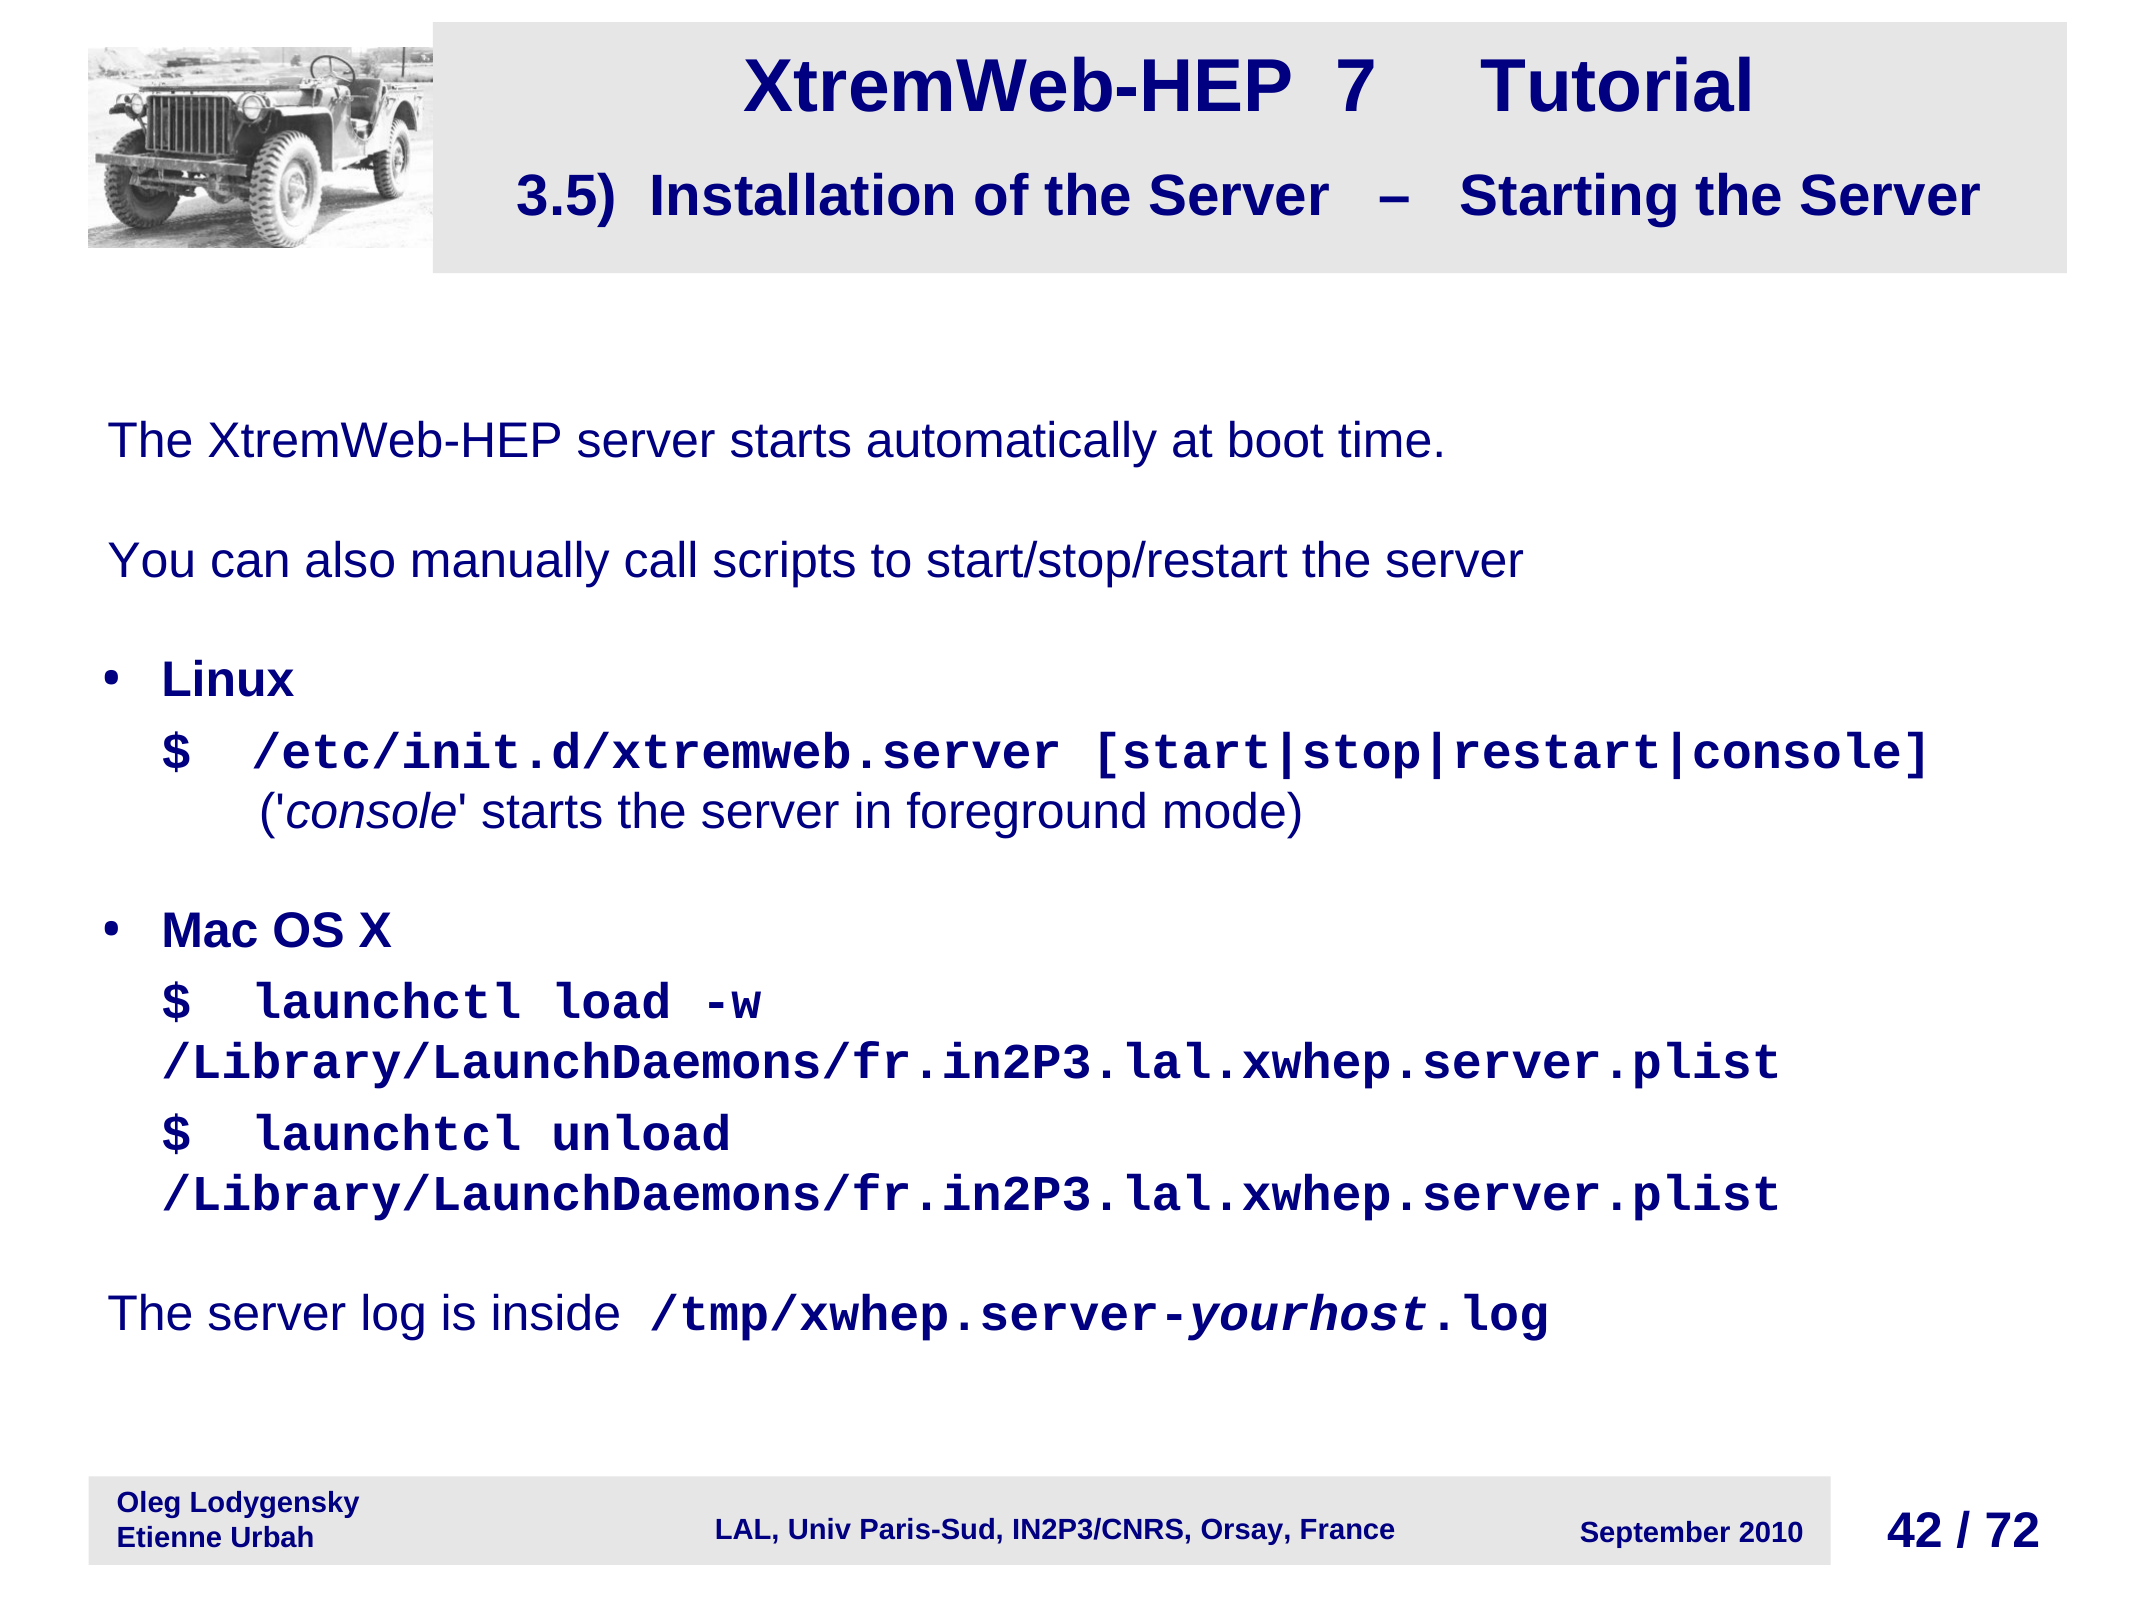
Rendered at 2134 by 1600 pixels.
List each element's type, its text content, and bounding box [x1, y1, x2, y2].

picture [88, 47, 433, 248]
title 3.5) Installation of the Server – Starting the Server [442, 118, 2067, 266]
text_box The XtremWeb-HEP server starts automatically at boot time. You can also manually call scripts to start/stop/restart the server Linux $ /etc/init.d/xtremweb.server [start|stop|restart|console] ('console' starts the server in foreground mode) Mac OS X $ launchctl load -w /Library/LaunchDaemons/fr.in2P3.lal.xwhep.server.plist $ launchtcl unload /Library/LaunchDaemons/fr.in2P3.lal.xwhep.server.plist The server log is inside /tmp/xwhep.server-yourhost.log [98, 403, 2036, 1279]
